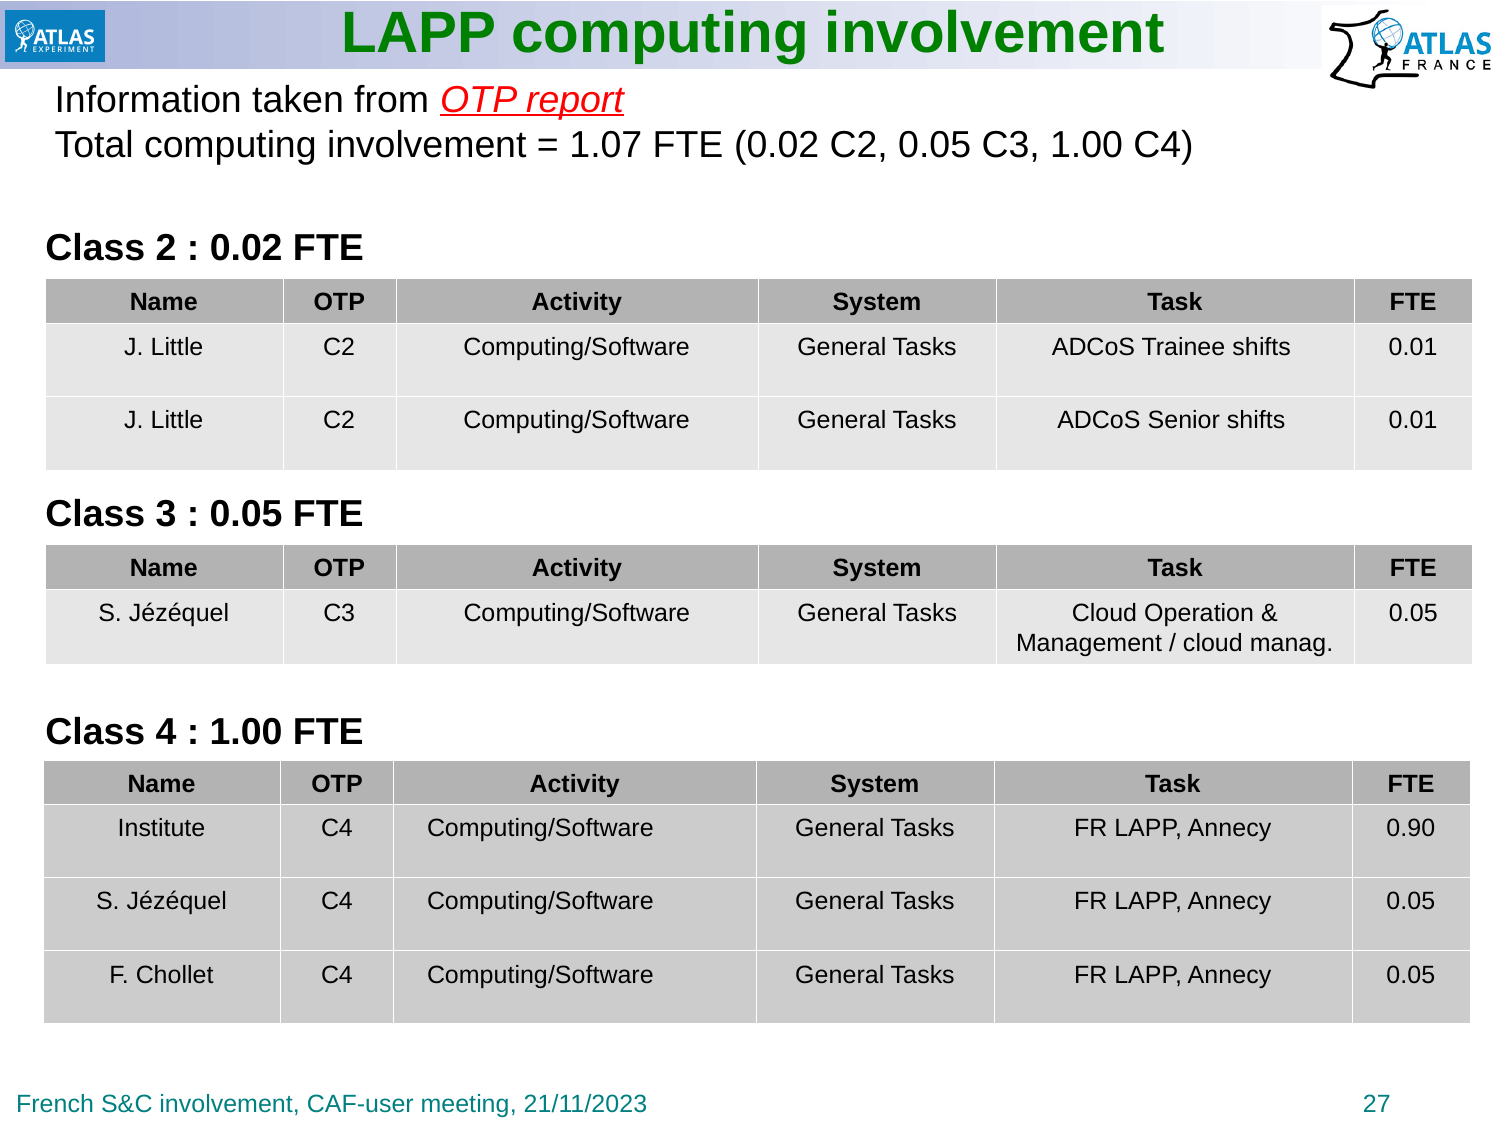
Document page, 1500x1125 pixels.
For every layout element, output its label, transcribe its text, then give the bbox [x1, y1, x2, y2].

table_cell General Tasks [759, 397, 996, 470]
table_header Name [44, 761, 280, 804]
table_header System [757, 761, 994, 804]
table_cell General Tasks [759, 324, 996, 396]
table_cell Computing/Software [394, 878, 756, 950]
table_cell 0.05 [1353, 951, 1470, 1023]
table_cell FR LAPP, Annecy [995, 805, 1352, 877]
table_cell Computing/Software [397, 590, 758, 664]
text_box Information taken from OTP report Total computing involvement = 1.07 FTE (0.02 C2, 0.05 C3, 1.00 C4) [39, 67, 1398, 247]
table_cell C4 [281, 878, 393, 950]
table_cell Computing/Software [397, 397, 758, 470]
table_cell C2 [284, 324, 396, 396]
table_cell F. Chollet [44, 951, 280, 1023]
table_header Task [997, 279, 1354, 323]
table_header FTE [1355, 279, 1472, 323]
table_header OTP [284, 545, 396, 589]
text_box Class 2 : 0.02 FTE [30, 215, 564, 272]
table_header OTP [281, 761, 393, 804]
text_box Class 4 : 1.00 FTE [30, 699, 564, 756]
table_header Task [997, 545, 1354, 589]
table_header FTE [1355, 545, 1472, 589]
table_header OTP [284, 279, 396, 323]
table_cell S. Jézéquel [46, 590, 283, 664]
table_cell J. Little [46, 397, 283, 470]
table_cell S. Jézéquel [44, 878, 280, 950]
table_cell ADCoS Senior shifts [997, 397, 1354, 470]
table_cell 0.90 [1353, 805, 1470, 877]
table_cell Computing/Software [394, 805, 756, 877]
table_cell Computing/Software [397, 324, 758, 396]
table_cell General Tasks [757, 951, 994, 1023]
table_cell FR LAPP, Annecy [995, 878, 1352, 950]
table_cell 0.05 [1353, 878, 1470, 950]
table_cell C2 [284, 397, 396, 470]
text_box Class 3 : 0.05 FTE [30, 481, 564, 537]
table_cell C4 [281, 805, 393, 877]
table_cell Computing/Software [394, 951, 756, 1023]
table_cell 0.01 [1355, 324, 1472, 396]
table_cell 0.01 [1355, 397, 1472, 470]
table_cell General Tasks [757, 805, 994, 877]
table_cell J. Little [46, 324, 283, 396]
table_header FTE [1353, 761, 1470, 804]
table_cell Institute [44, 805, 280, 877]
text_box LAPP computing involvement [5, 0, 1500, 118]
table_cell ADCoS Trainee shifts [997, 324, 1354, 396]
table_header Activity [397, 545, 758, 589]
table_header Task [995, 761, 1352, 804]
table_cell Cloud Operation & Management / cloud manag. [997, 590, 1354, 664]
table_cell General Tasks [759, 590, 996, 664]
table_header System [759, 545, 996, 589]
table_cell C3 [284, 590, 396, 664]
table_cell 0.05 [1355, 590, 1472, 664]
table_header Activity [394, 761, 756, 804]
table_cell FR LAPP, Annecy [995, 951, 1352, 1023]
table_header Name [46, 279, 283, 323]
table_header Activity [397, 279, 758, 323]
table_cell C4 [281, 951, 393, 1023]
table_header Name [46, 545, 283, 589]
table_cell General Tasks [757, 878, 994, 950]
table_header System [759, 279, 996, 323]
